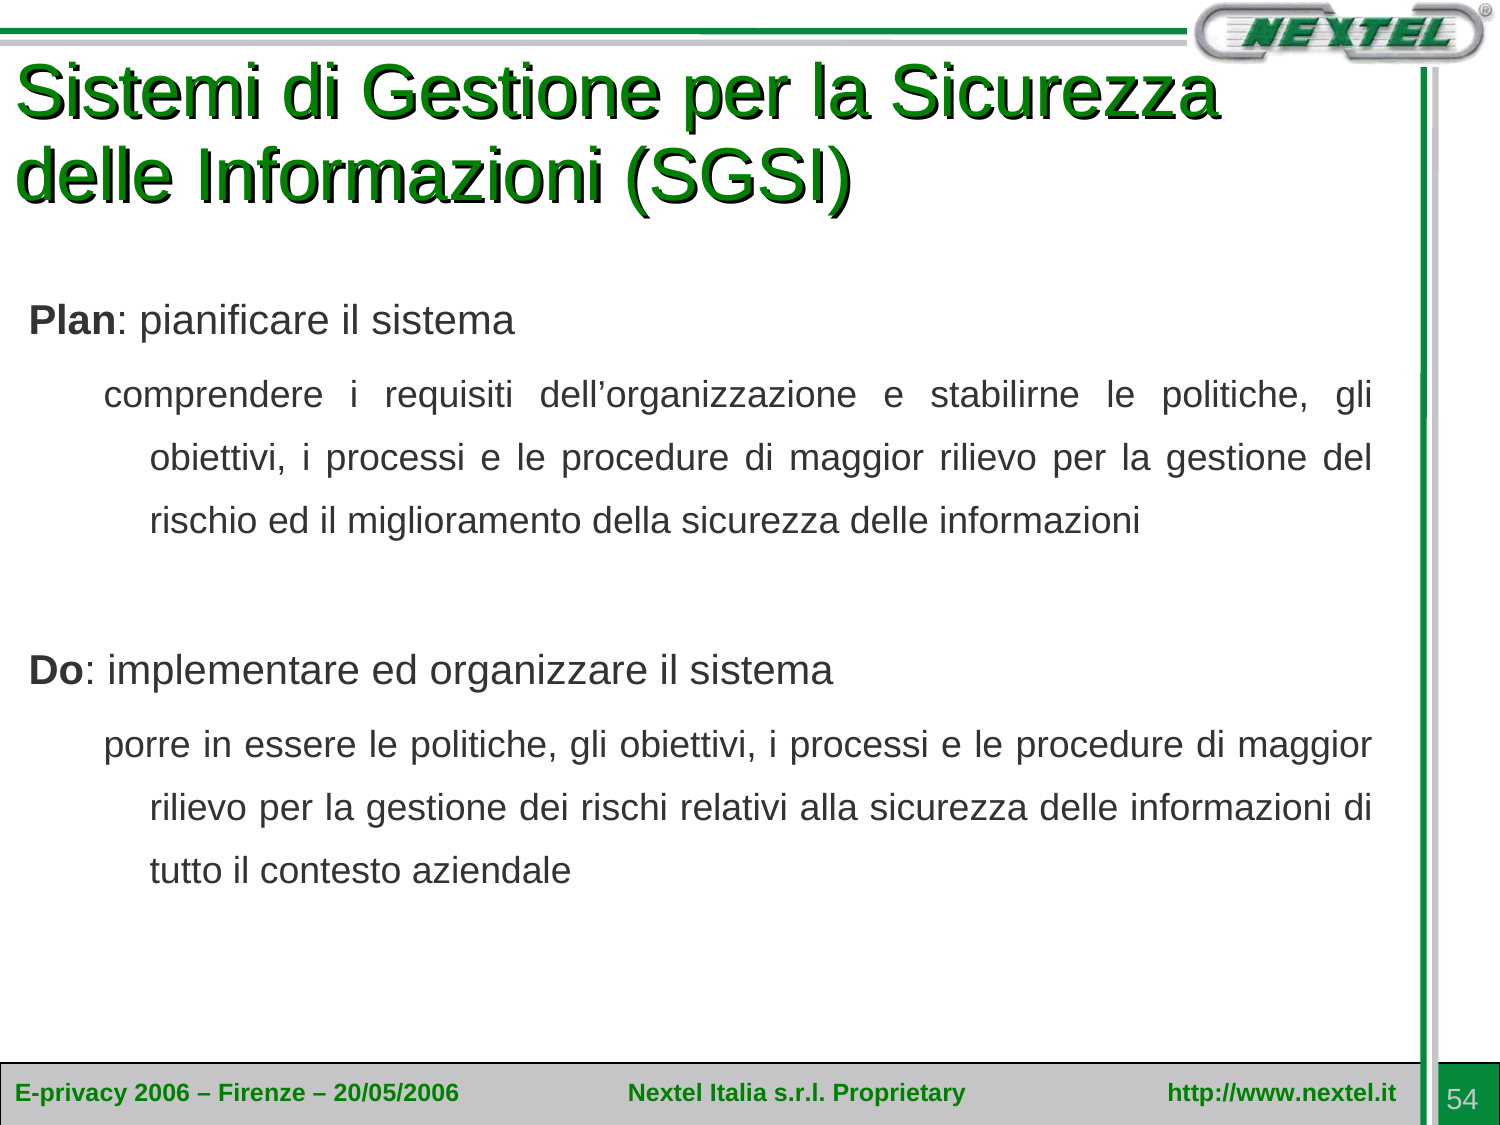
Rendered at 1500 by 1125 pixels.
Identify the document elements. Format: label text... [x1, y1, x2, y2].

picture [1187, 0, 1500, 67]
list Plan: pianificare il sistema comprendere i requisiti dell’organizzazione e stabilirne le politiche, gli obiettivi, i processi e le procedure di maggior rilievo per la gestione del rischio ed il miglioramento della sicurezza delle informazioni Do: implementare ed organizzare il sistema porre in essere le politiche, gli obiettivi, i processi e le procedure di maggior rilievo per la gestione dei rischi relativi alla sicurezza delle informazioni di tutto il contesto aziendale [13, 265, 1388, 1058]
title Sistemi di Gestione per la Sicurezza delle Informazioni (SGSI) [0, 28, 1270, 237]
